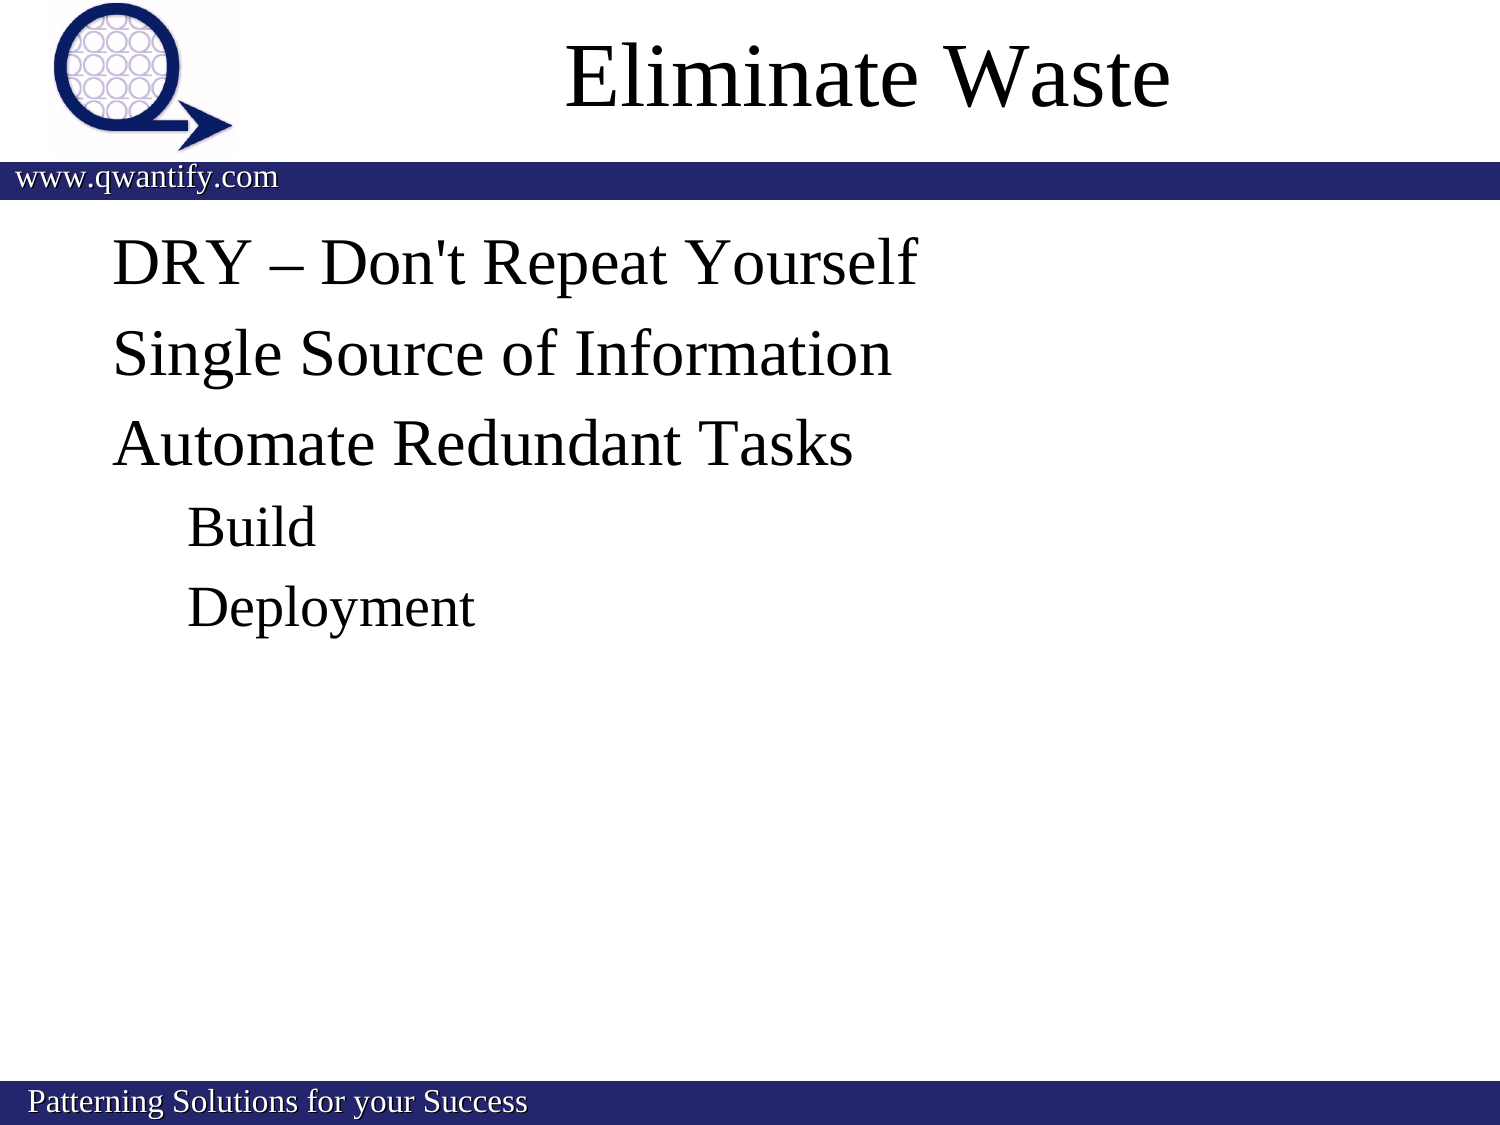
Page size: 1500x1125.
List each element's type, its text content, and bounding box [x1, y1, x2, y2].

picture [50, 0, 238, 157]
picture [0, 162, 1500, 200]
picture [0, 1081, 1500, 1125]
list DRY – Don't Repeat Yourself Single Source of Information Automate Redundant Tasks Build Deployment [112, 224, 1388, 1076]
title Eliminate Waste [287, 0, 1450, 193]
